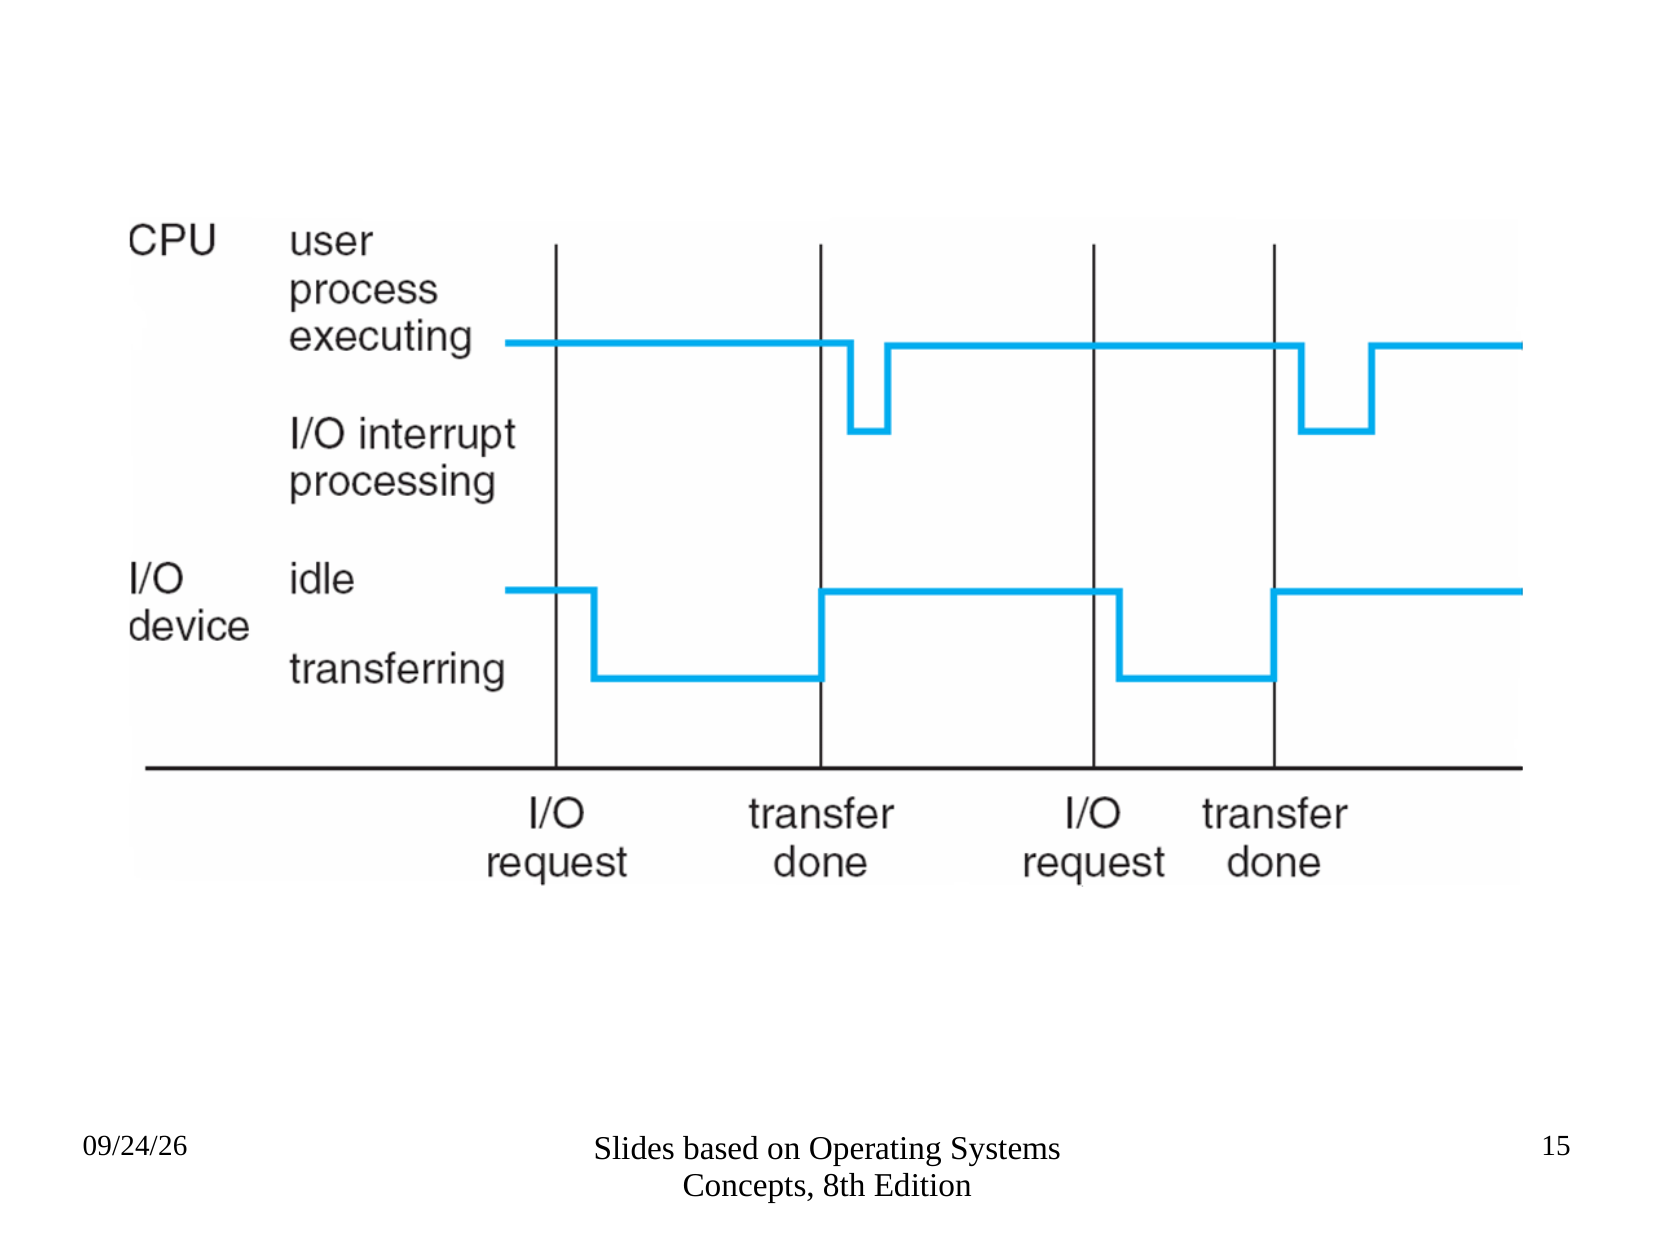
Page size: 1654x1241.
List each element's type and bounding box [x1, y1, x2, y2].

picture [121, 206, 1532, 896]
